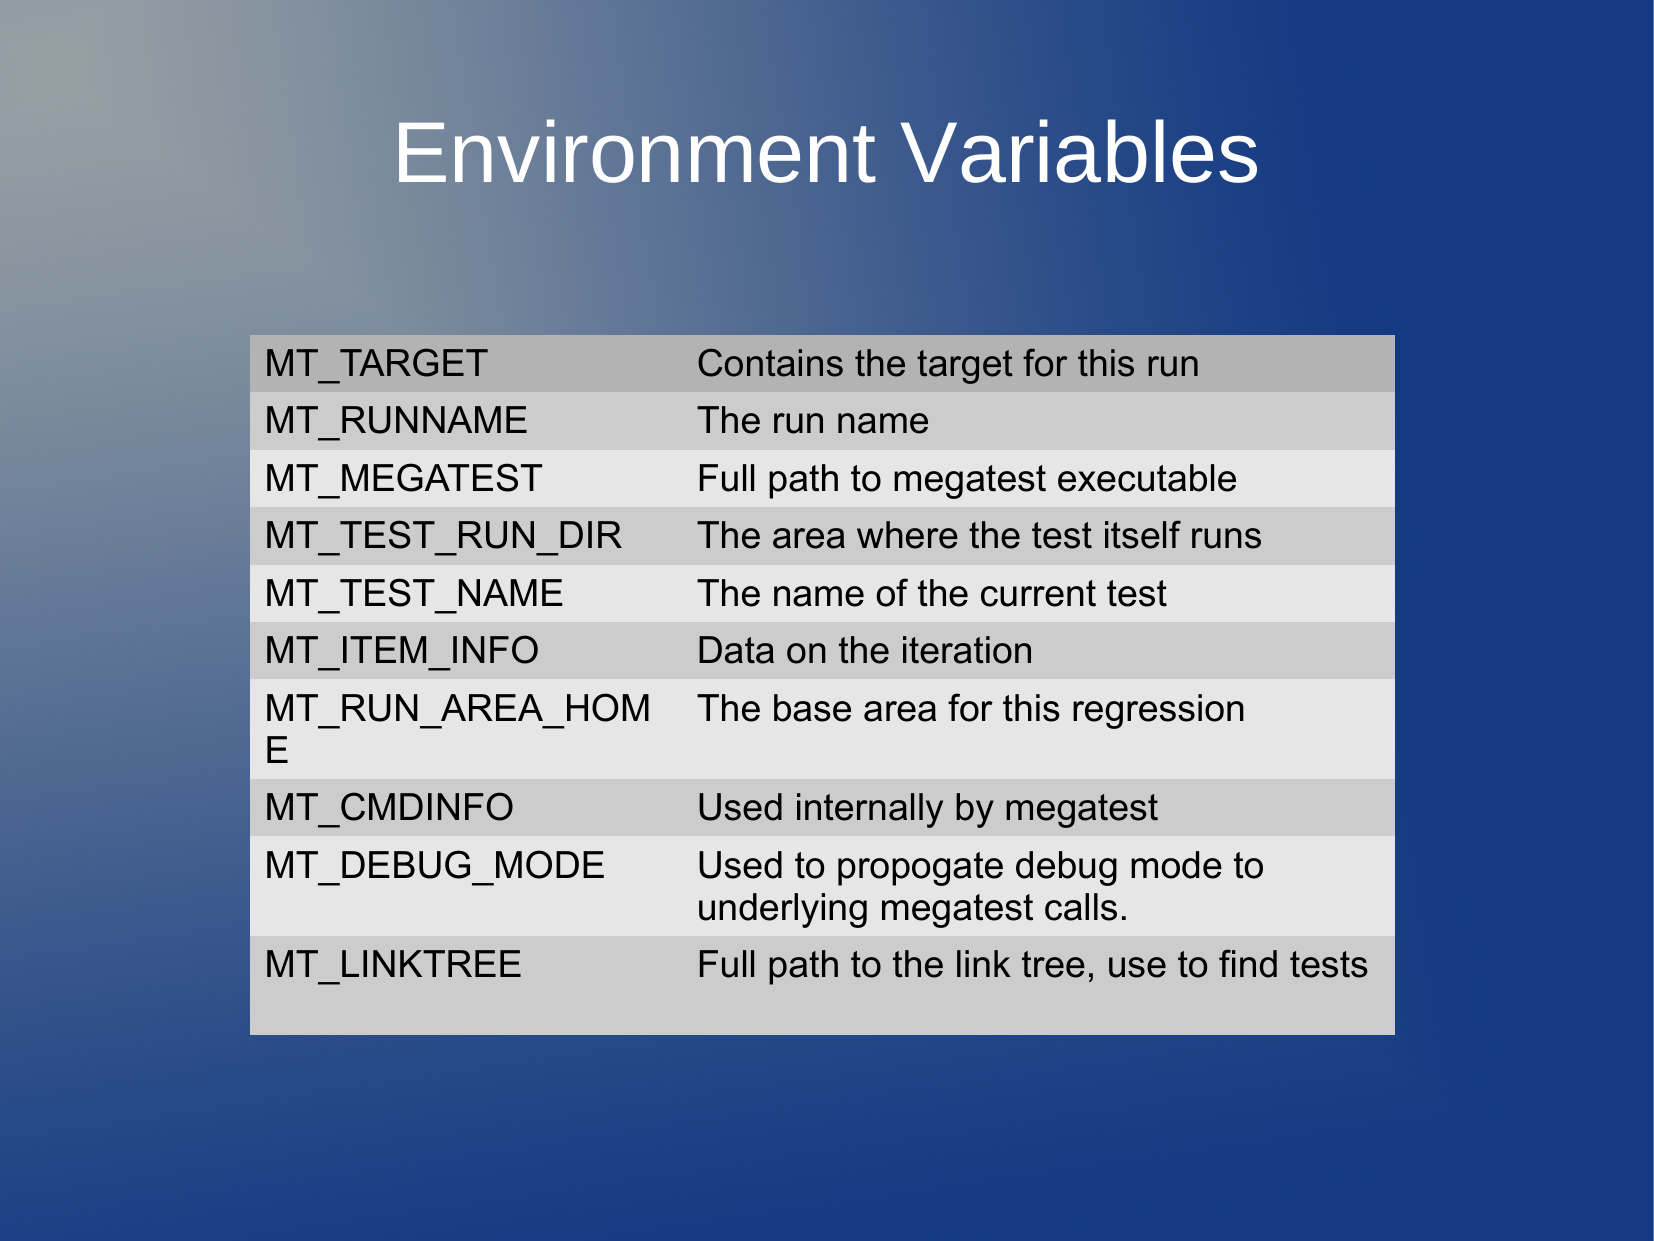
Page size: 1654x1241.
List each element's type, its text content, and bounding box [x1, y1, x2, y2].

table_cell MT_RUNNAME [250, 392, 682, 450]
table_cell Used to propogate debug mode to underlying megatest calls. [682, 836, 1395, 936]
table_cell Full path to the link tree, use to find tests [682, 936, 1395, 1035]
table_cell MT_TEST_NAME [250, 565, 682, 622]
table_cell Data on the iteration [682, 622, 1395, 679]
table_cell MT_TEST_RUN_DIR [250, 507, 682, 565]
table_cell Full path to megatest executable [682, 450, 1395, 507]
table_header Contains the target for this run [682, 335, 1395, 392]
table_cell The name of the current test [682, 565, 1395, 622]
table_cell The base area for this regression [682, 679, 1395, 779]
table_header MT_TARGET [250, 335, 682, 392]
table_cell MT_ITEM_INFO [250, 622, 682, 679]
table_cell MT_CMDINFO [250, 779, 682, 836]
table_cell The area where the test itself runs [682, 507, 1395, 565]
table_cell MT_DEBUG_MODE [250, 836, 682, 936]
table_cell MT_RUN_AREA_HOME [250, 679, 682, 779]
table_cell The run name [682, 392, 1395, 450]
table_cell MT_MEGATEST [250, 450, 682, 507]
picture [0, 0, 1654, 1241]
table_cell MT_LINKTREE [250, 936, 682, 1035]
title Environment Variables [82, 49, 1571, 257]
table_cell Used internally by megatest [682, 779, 1395, 836]
